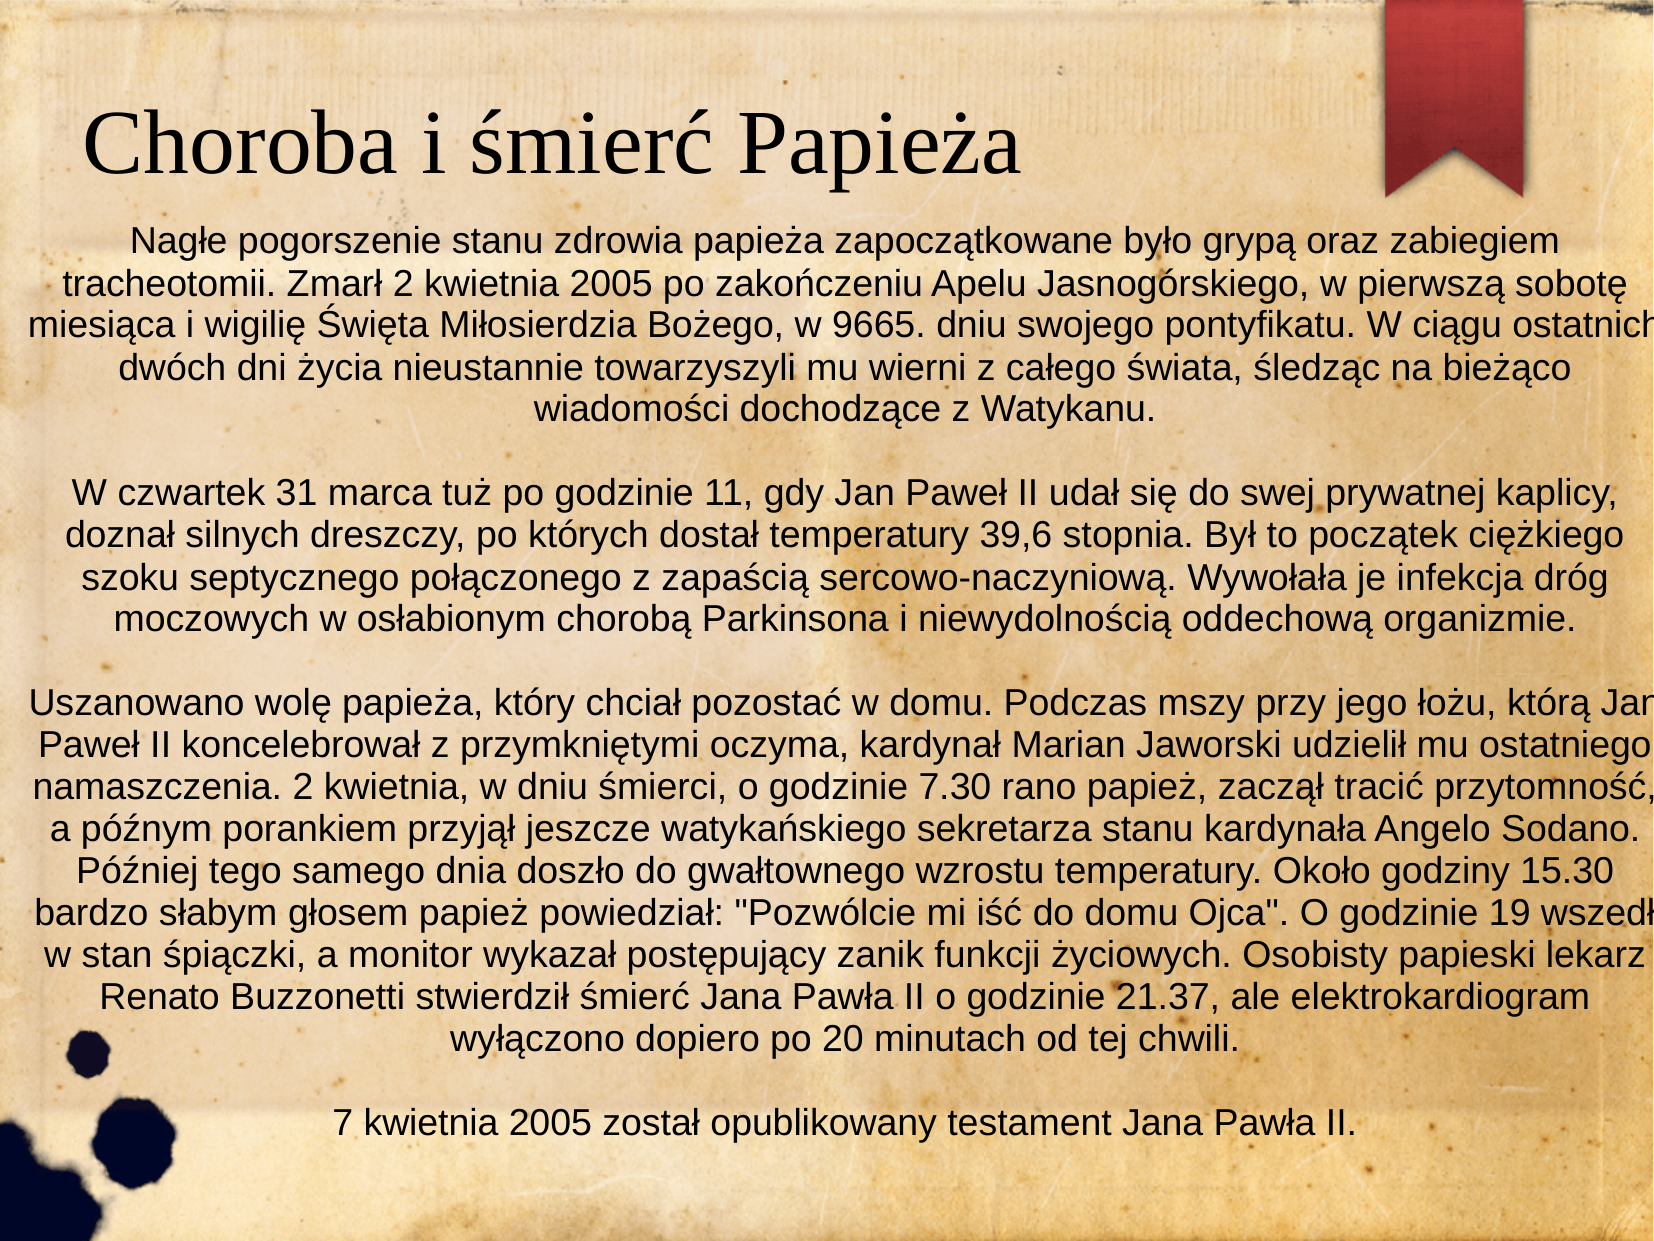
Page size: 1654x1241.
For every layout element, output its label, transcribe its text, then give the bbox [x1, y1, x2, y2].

text_box Nagłe pogorszenie stanu zdrowia papieża zapoczątkowane było grypą oraz zabiegiem tracheotomii. Zmarł 2 kwietnia 2005 po zakończeniu Apelu Jasnogórskiego, w pierwszą sobotę miesiąca i wigilię Święta Miłosierdzia Bożego, w 9665. dniu swojego pontyfikatu. W ciągu ostatnich dwóch dni życia nieustannie towarzyszyli mu wierni z całego świata, śledząc na bieżąco wiadomości dochodzące z Watykanu. W czwartek 31 marca tuż po godzinie 11, gdy Jan Paweł II udał się do swej prywatnej kaplicy, doznał silnych dreszczy, po których dostał temperatury 39,6 stopnia. Był to początek ciężkiego szoku septycznego połączonego z zapaścią sercowo-naczyniową. Wywołała je infekcja dróg moczowych w osłabionym chorobą Parkinsona i niewydolnością oddechową organizmie. Uszanowano wolę papieża, który chciał pozostać w domu. Podczas mszy przy jego łożu, którą Jan Paweł II koncelebrował z przymkniętymi oczyma, kardynał Marian Jaworski udzielił mu ostatniego namaszczenia. 2 kwietnia, w dniu śmierci, o godzinie 7.30 rano papież, zaczął tracić przytomność, a późnym porankiem przyjął jeszcze watykańskiego sekretarza stanu kardynała Angelo Sodano. Później tego samego dnia doszło do gwałtownego wzrostu temperatury. Około godziny 15.30 bardzo słabym głosem papież powiedział: "Pozwólcie mi iść do domu Ojca". O godzinie 19 wszedł w stan śpiączki, a monitor wykazał postępujący zanik funkcji życiowych. Osobisty papieski lekarz Renato Buzzonetti stwierdził śmierć Jana Pawła II o godzinie 21.37, ale elektrokardiogram wyłączono dopiero po 20 minutach od tej chwili. 7 kwietnia 2005 został opublikowany testament Jana Pawła II. [12, 212, 1654, 1152]
picture [0, 0, 1654, 1241]
title Choroba i śmierć Papieża [82, 49, 1347, 212]
